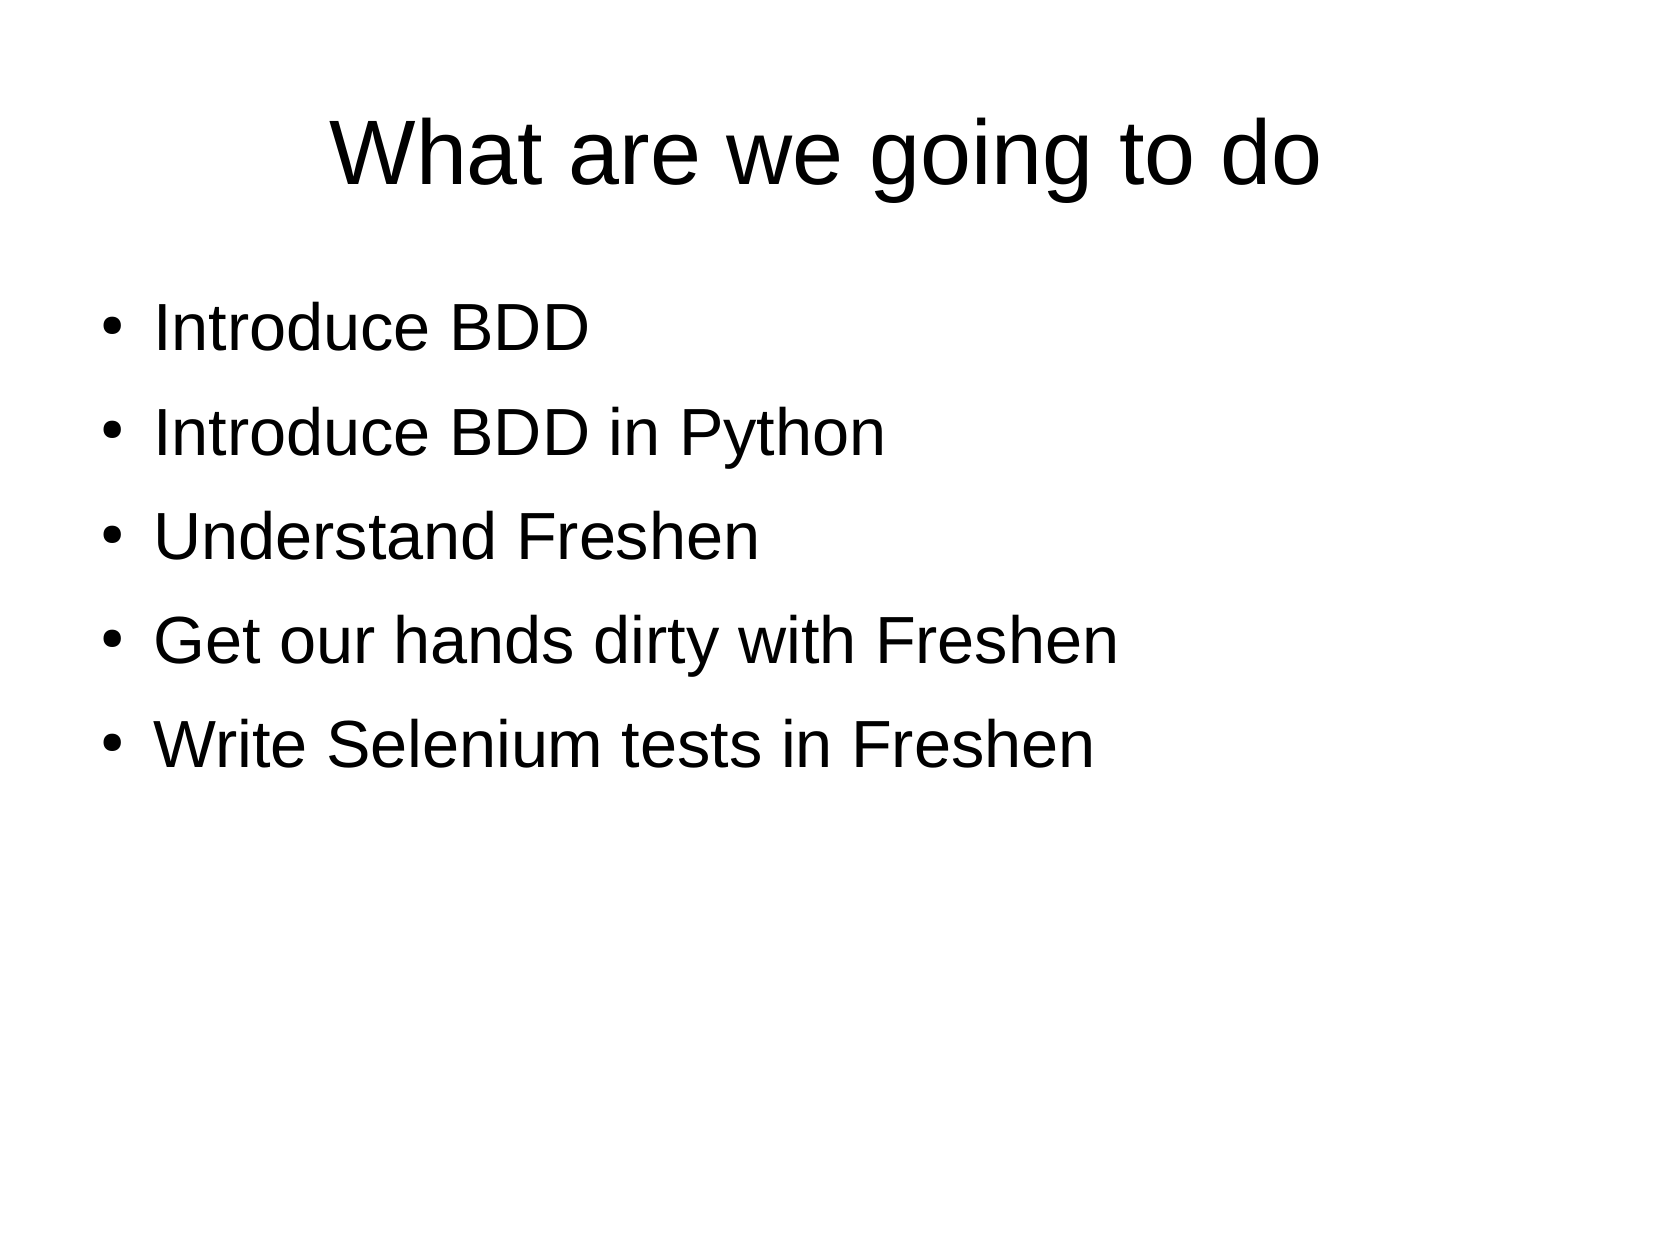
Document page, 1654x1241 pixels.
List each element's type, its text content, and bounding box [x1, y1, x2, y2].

title What are we going to do [82, 49, 1571, 257]
list Introduce BDD Introduce BDD in Python Understand Freshen Get our hands dirty with Freshen Write Selenium tests in Freshen [82, 290, 1571, 1109]
